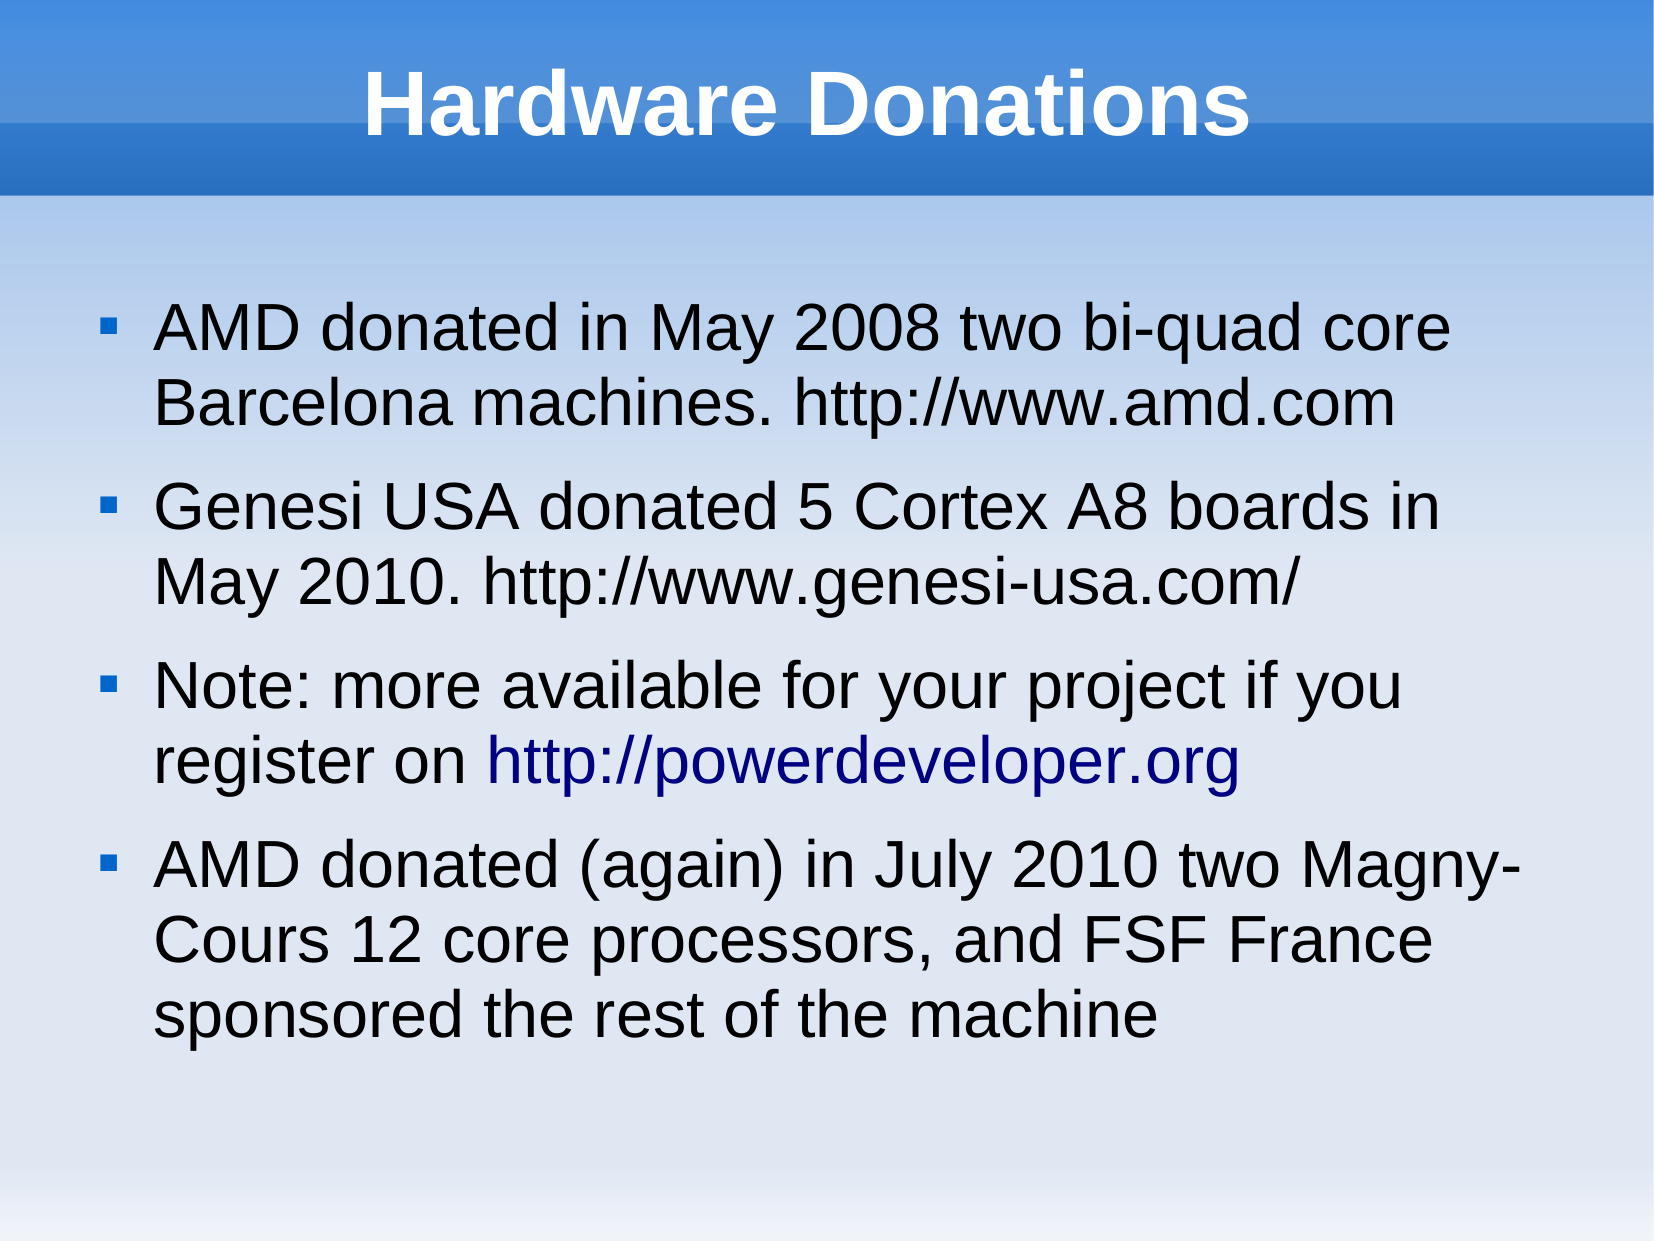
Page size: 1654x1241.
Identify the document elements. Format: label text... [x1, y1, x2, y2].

picture [0, 0, 1654, 1241]
title Hardware Donations [76, 7, 1565, 200]
list AMD donated in May 2008 two bi-quad core Barcelona machines. http://www.amd.com Genesi USA donated 5 Cortex A8 boards in May 2010. http://www.genesi-usa.com/ Note: more available for your project if you register on http://powerdeveloper.org AMD donated (again) in July 2010 two Magny-Cours 12 core processors, and FSF France sponsored the rest of the machine [82, 290, 1571, 1094]
